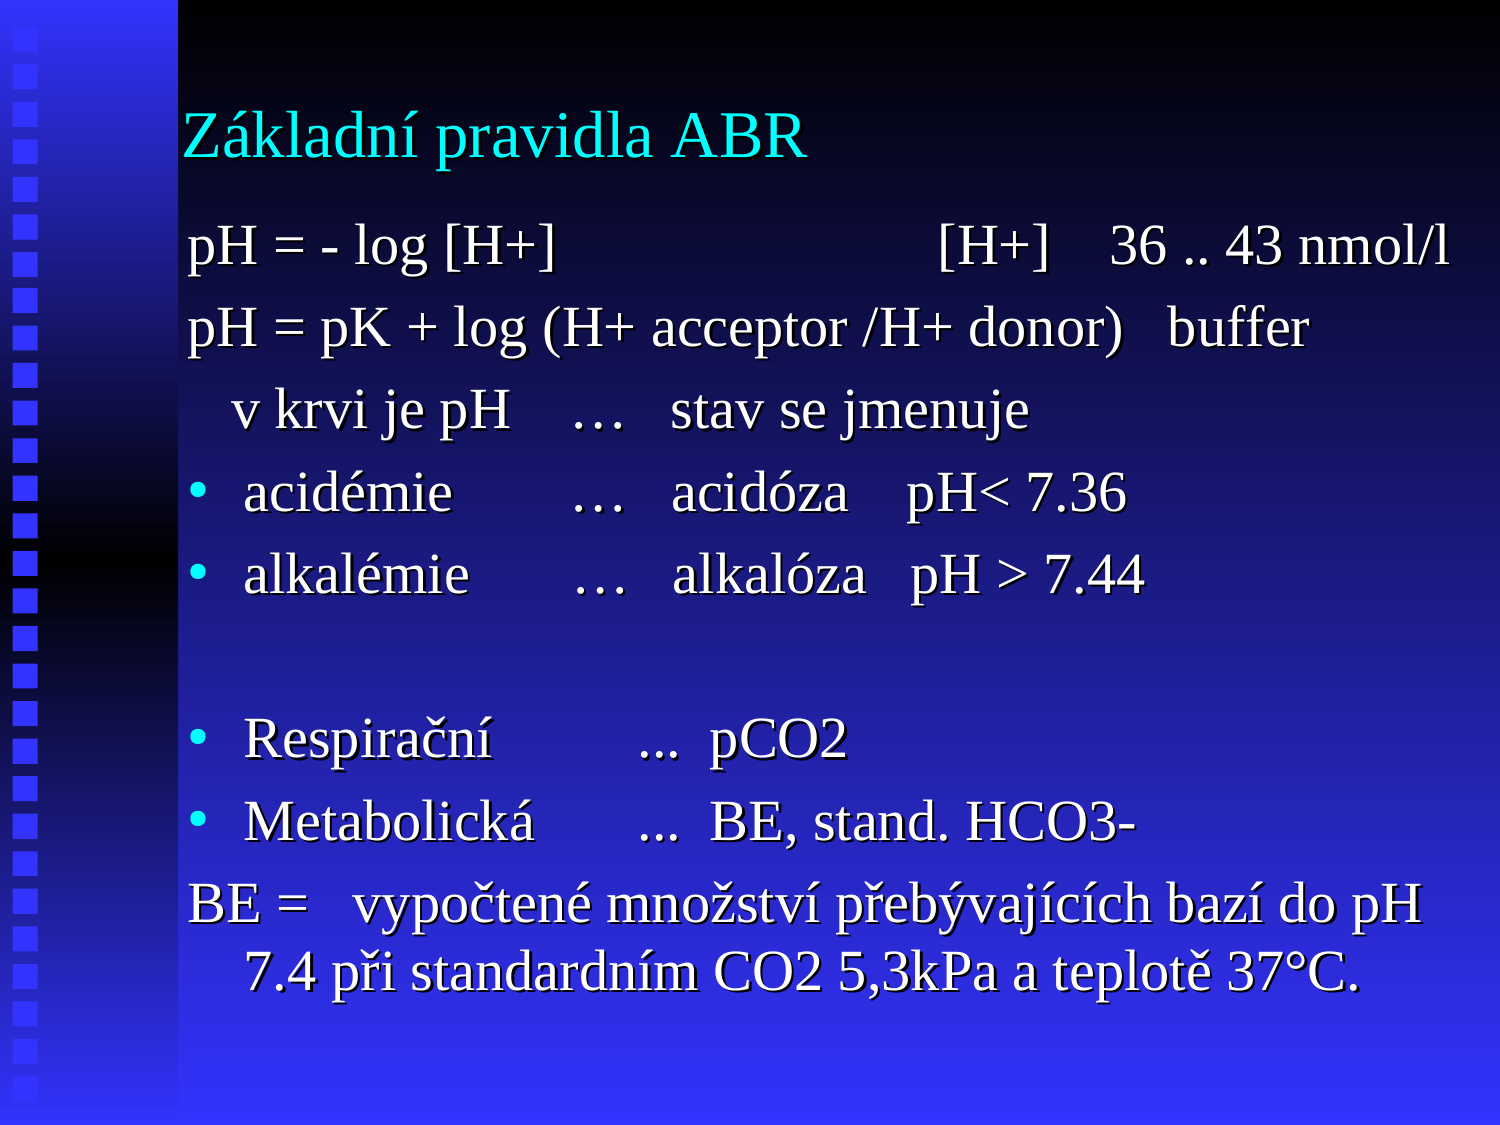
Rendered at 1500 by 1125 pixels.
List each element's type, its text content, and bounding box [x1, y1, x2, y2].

list pH = - log [H+] [H+] 36 .. 43 nmol/l pH = pK + log (H+ acceptor /H+ donor) buffer v krvi je pH … stav se jmenuje acidémie … acidóza pH< 7.36 alkalémie … alkalóza pH > 7.44 Respirační ... pCO2 Metabolická ... BE, stand. HCO3- BE = vypočtené množství přebývajících bazí do pH 7.4 při standardním CO2 5,3kPa a teplotě 37°C. [187, 208, 1463, 1094]
title Základní pravidla ABR [181, 39, 1457, 227]
